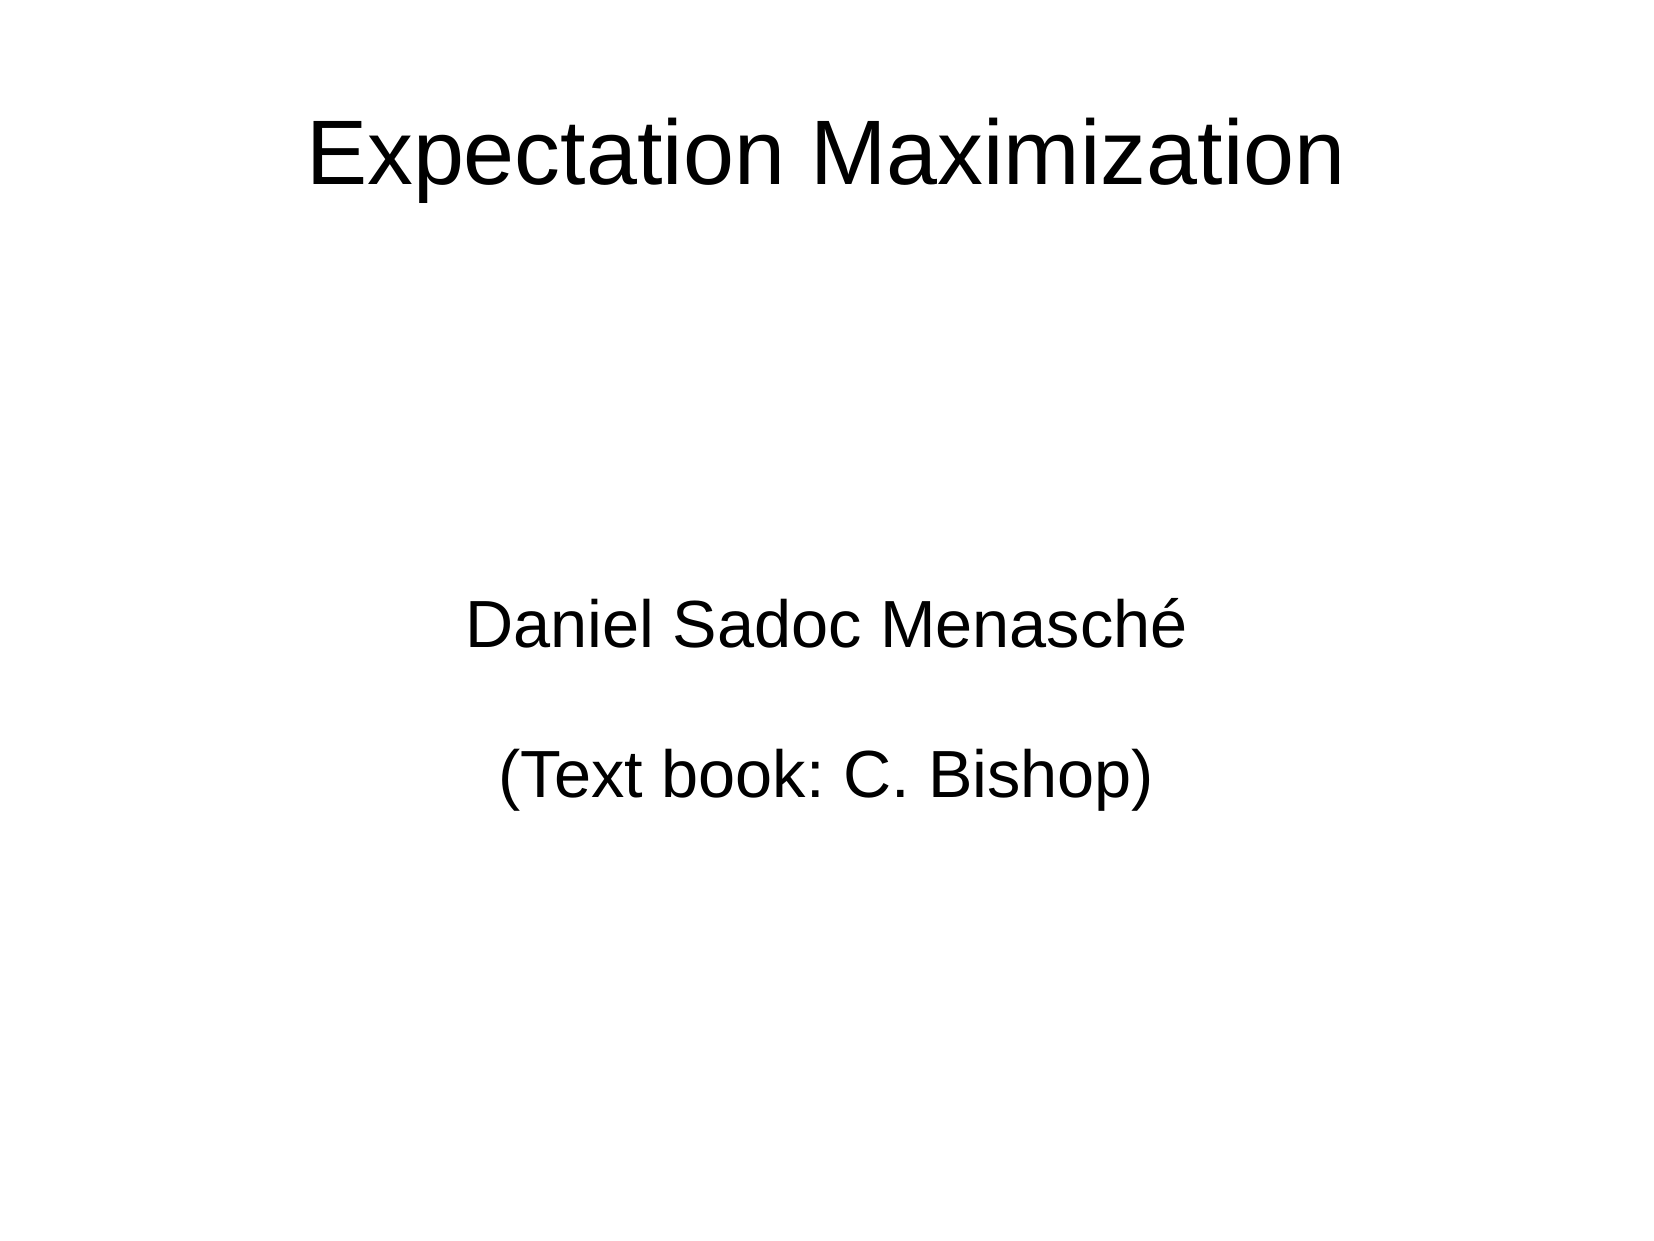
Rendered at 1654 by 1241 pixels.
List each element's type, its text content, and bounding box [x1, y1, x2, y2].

subtitle Daniel Sadoc Menasché (Text book: C. Bishop) [82, 290, 1571, 1109]
title Expectation Maximization [82, 49, 1571, 257]
